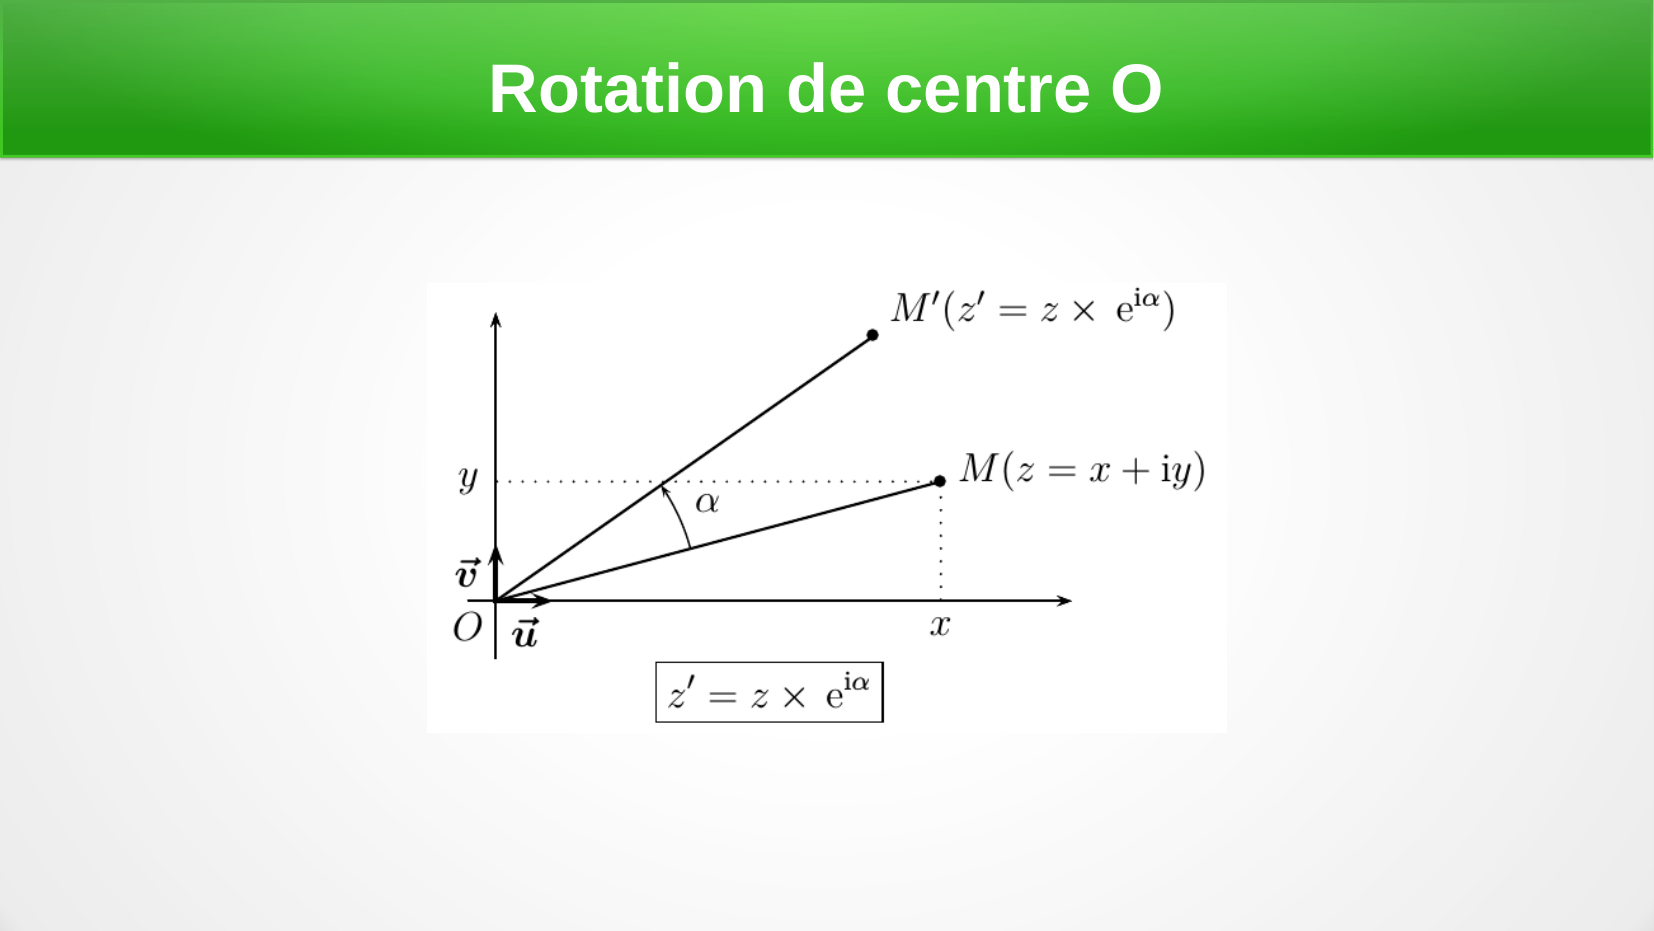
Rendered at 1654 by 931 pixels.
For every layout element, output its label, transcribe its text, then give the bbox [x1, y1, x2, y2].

picture [427, 283, 1227, 733]
title Rotation de centre O [82, 12, 1571, 166]
